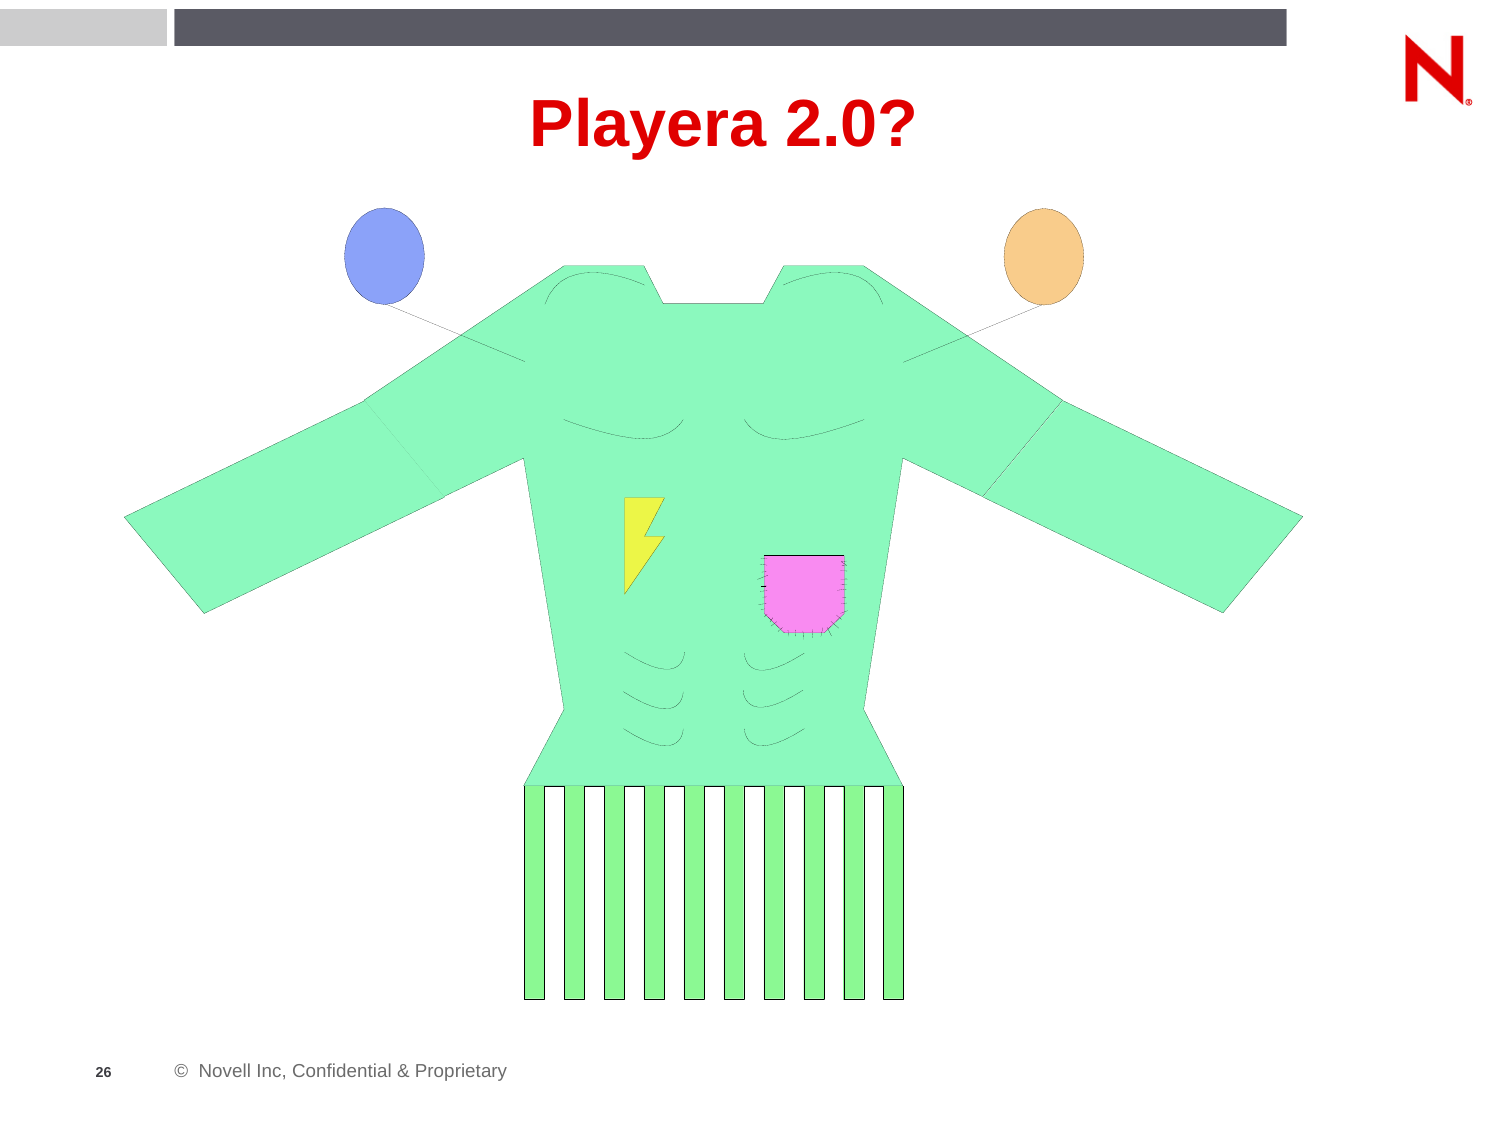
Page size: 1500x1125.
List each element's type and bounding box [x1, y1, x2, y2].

picture [1403, 32, 1473, 107]
picture [112, 0, 1313, 1007]
